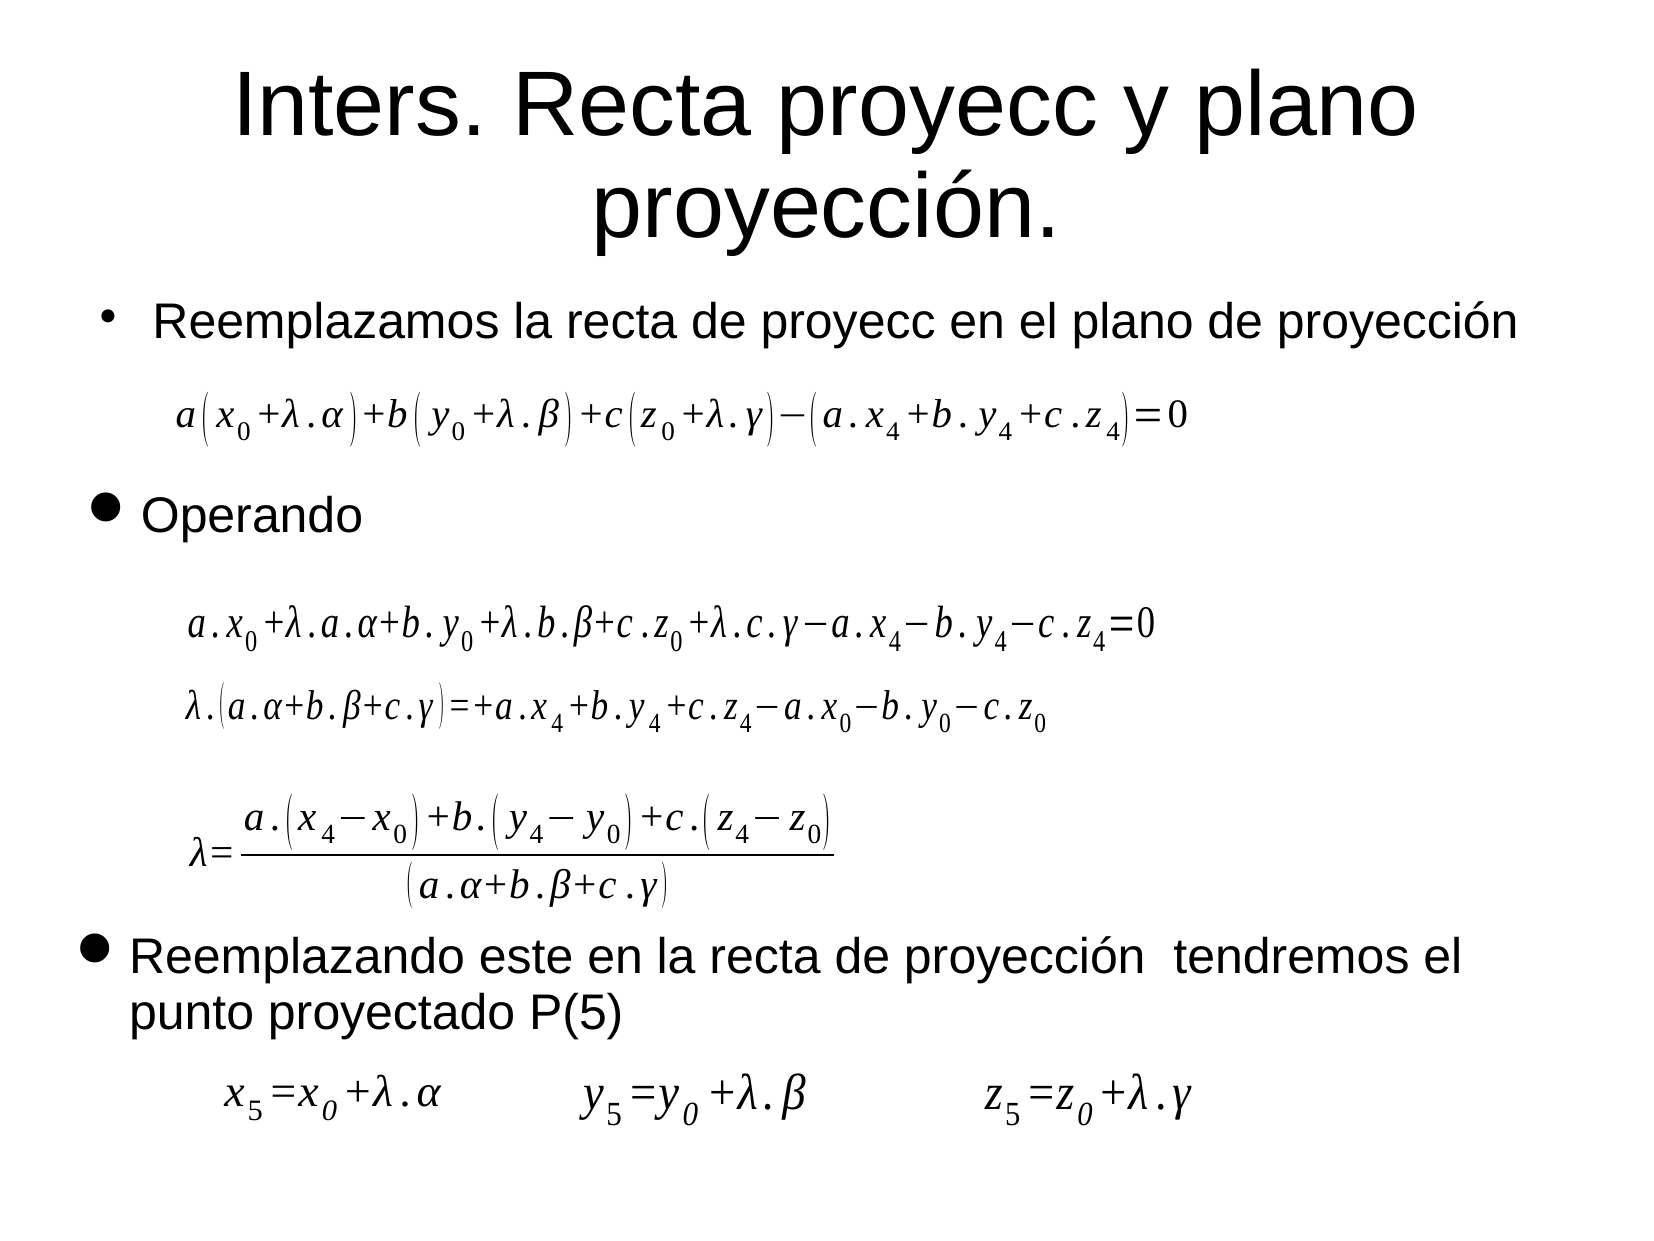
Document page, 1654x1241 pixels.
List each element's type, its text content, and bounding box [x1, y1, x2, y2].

chart [565, 1065, 824, 1133]
text_box Reemplazando este en la recta de proyección tendremos el punto proyectado P(5) [59, 925, 1548, 1028]
list Reemplazamos la recta de proyecc en el plano de proyección [82, 290, 1571, 367]
chart [210, 1067, 460, 1127]
chart [970, 1065, 1211, 1133]
chart [177, 791, 851, 910]
chart [165, 389, 1202, 449]
chart [174, 679, 1059, 738]
title Inters. Recta proyecc y plano proyección. [82, 49, 1571, 257]
text_box Operando [70, 484, 1559, 563]
chart [178, 597, 1170, 659]
